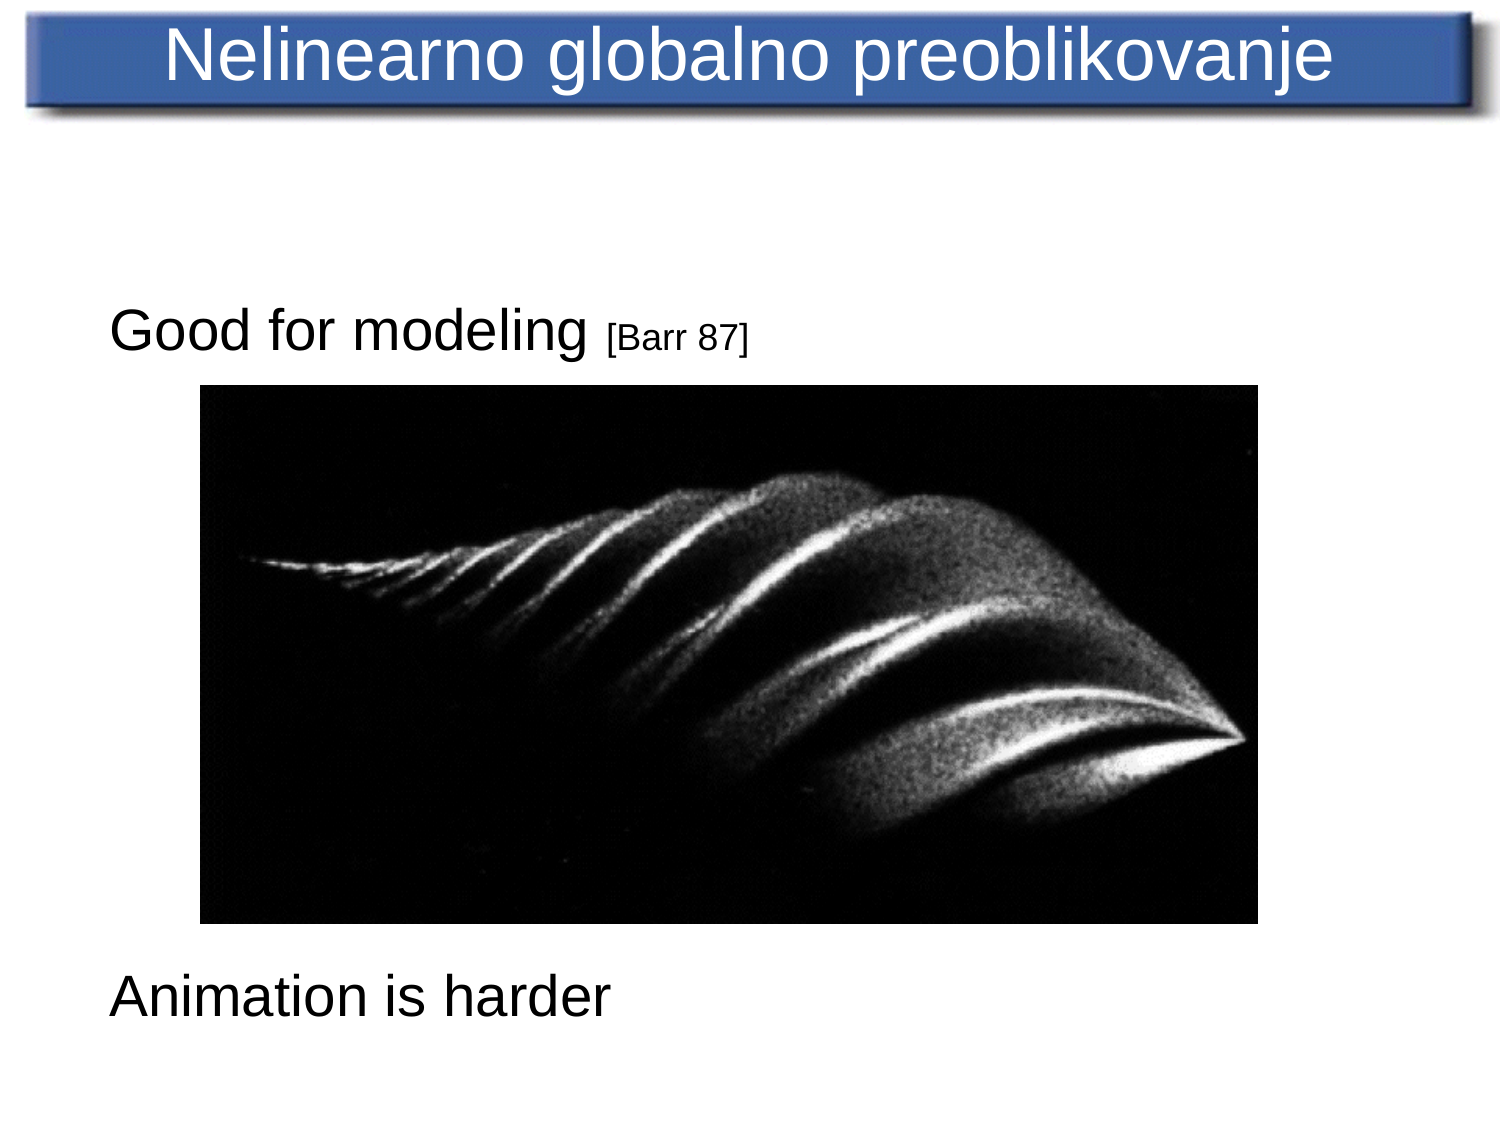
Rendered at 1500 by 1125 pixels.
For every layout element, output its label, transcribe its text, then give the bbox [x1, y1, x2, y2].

title Nelinearno globalno preoblikovanje [75, 0, 1426, 103]
text_box Good for modeling [Barr 87] [94, 284, 1463, 371]
picture [24, 9, 1500, 125]
picture [200, 385, 1258, 924]
text_box Animation is harder [94, 950, 1463, 1036]
